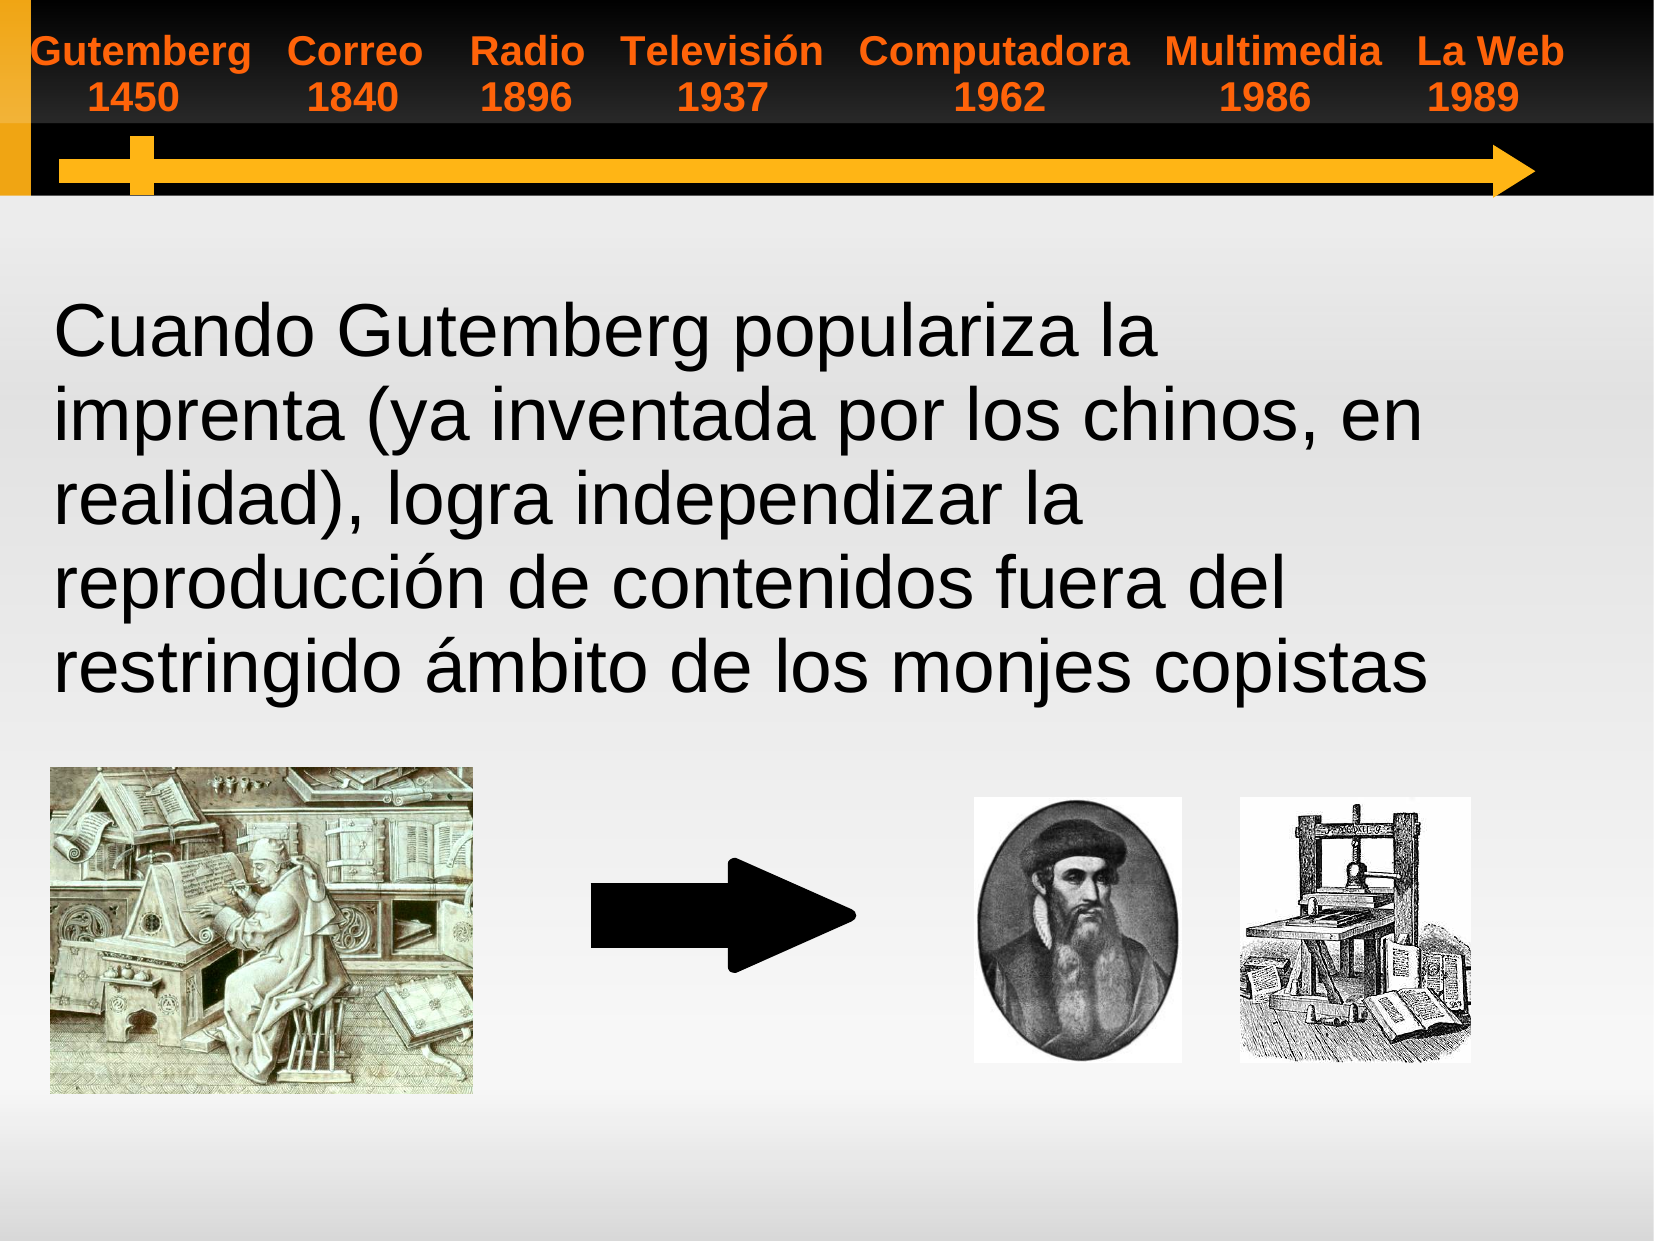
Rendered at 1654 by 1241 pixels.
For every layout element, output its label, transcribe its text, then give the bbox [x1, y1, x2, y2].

text_box Cuando Gutemberg populariza la imprenta (ya inventada por los chinos, en realidad), logra independizar la reproducción de contenidos fuera del restringido ámbito de los monjes copistas [53, 288, 1447, 709]
title Gutemberg Correo Radio Televisión Computadora Multimedia La Web 1450 1840 1896 1937 1962 1986 1989 [29, 0, 1625, 178]
picture [0, 0, 1654, 1241]
